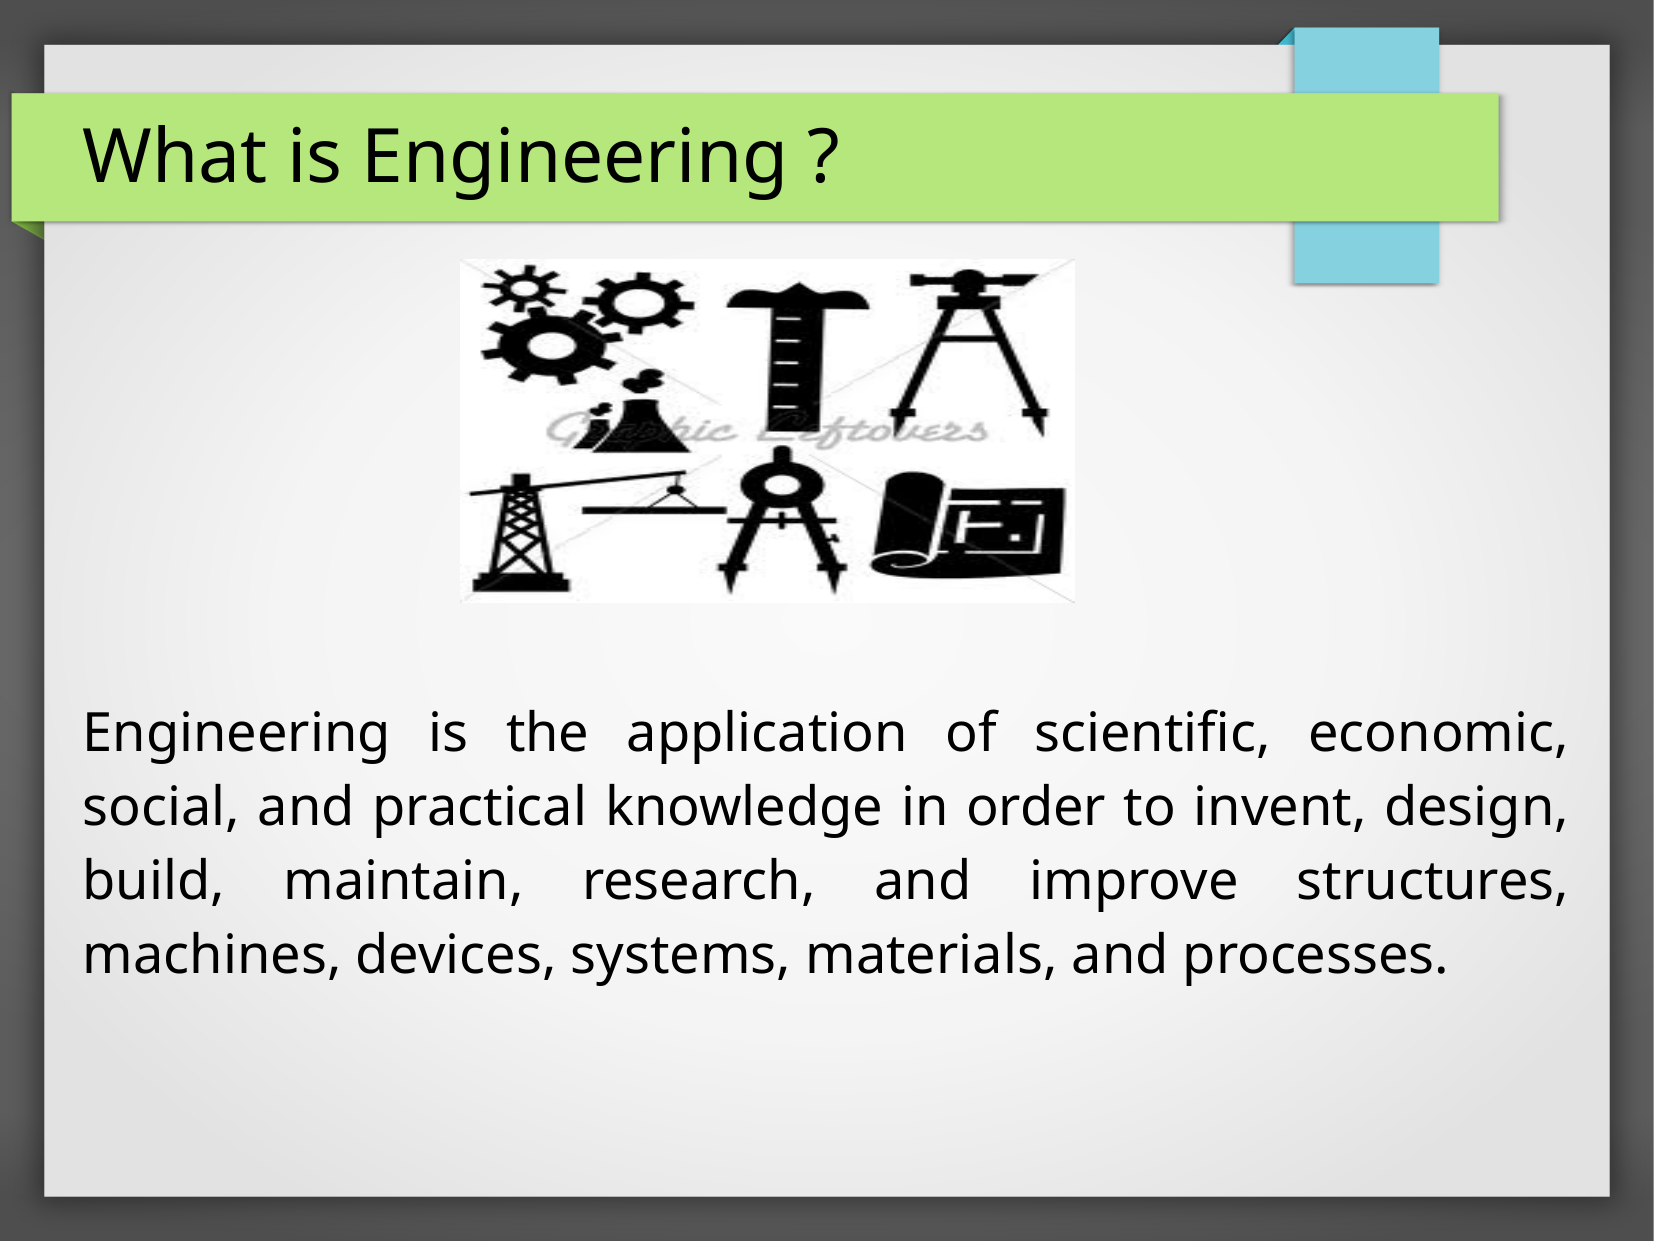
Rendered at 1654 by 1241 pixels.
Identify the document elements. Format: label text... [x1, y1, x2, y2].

picture [0, 0, 1654, 1241]
title What is Engineering ? [82, 78, 1264, 229]
subtitle Engineering is the application of scientific, economic, social, and practical knowledge in order to invent, design, build, maintain, research, and improve structures, machines, devices, systems, materials, and processes. [82, 295, 1571, 1166]
